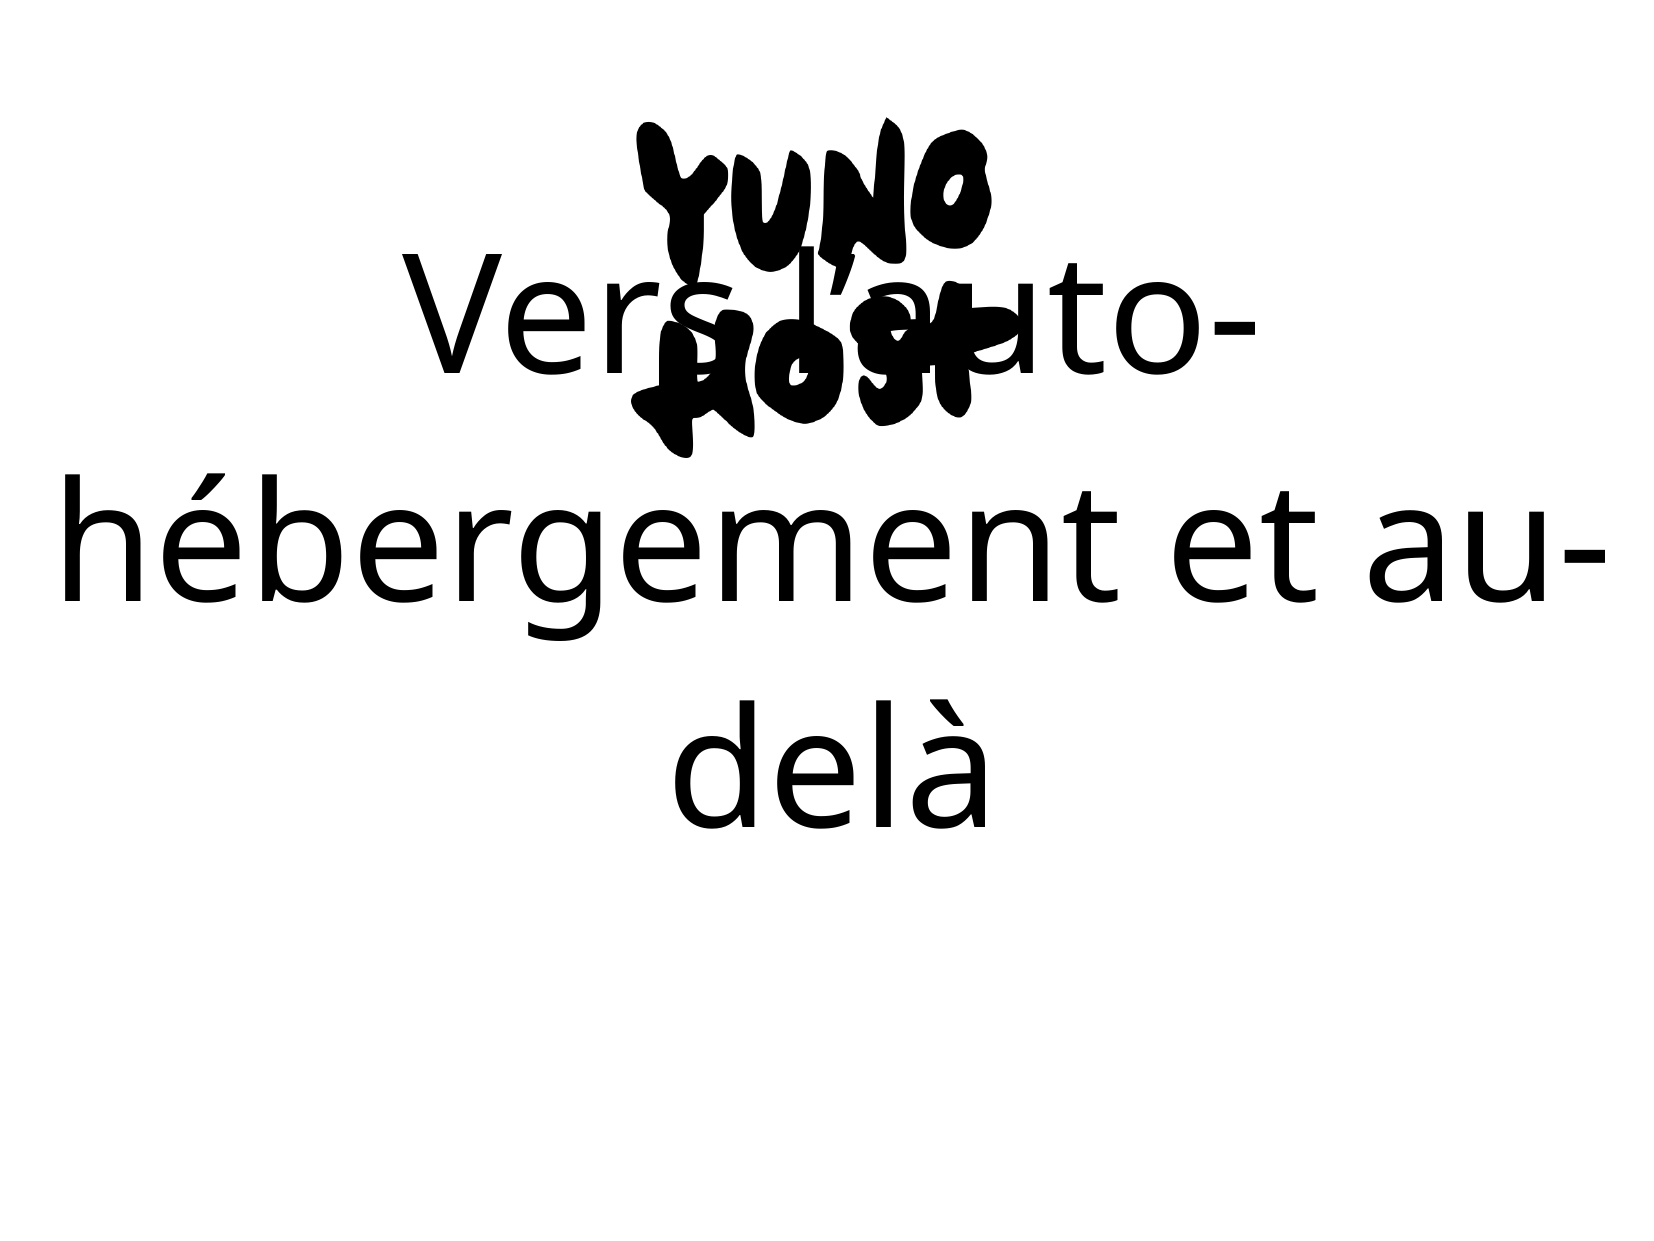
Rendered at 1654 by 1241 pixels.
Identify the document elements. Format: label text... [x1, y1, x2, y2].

picture [631, 117, 1023, 458]
subtitle Vers l’auto-hébergement et au-delà JimboJoe [47, 249, 1619, 1051]
